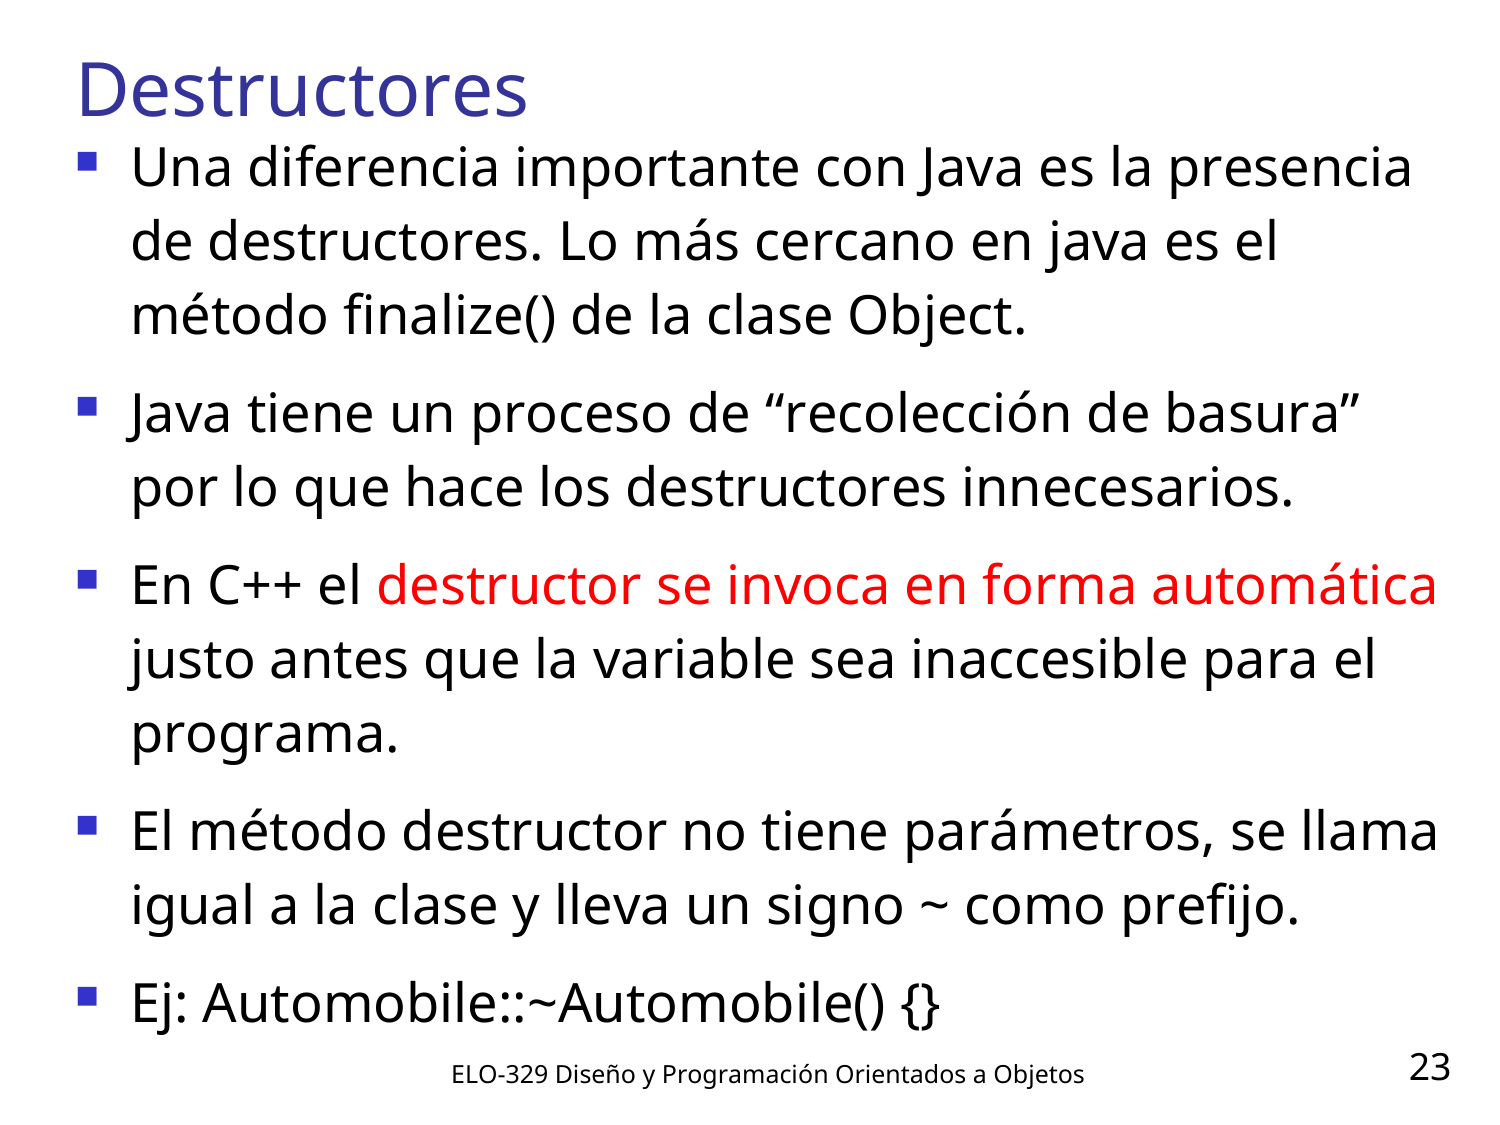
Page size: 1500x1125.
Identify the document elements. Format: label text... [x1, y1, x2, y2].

list Una diferencia importante con Java es la presencia de destructores. Lo más cercano en java es el método finalize() de la clase Object. Java tiene un proceso de “recolección de basura” por lo que hace los destructores innecesarios. En C++ el destructor se invoca en forma automática justo antes que la variable sea inaccesible para el programa. El método destructor no tiene parámetros, se llama igual a la clase y lleva un signo ~ como prefijo. Ej: Automobile::~Automobile() {} [75, 128, 1462, 945]
title Destructores [75, 9, 1500, 157]
